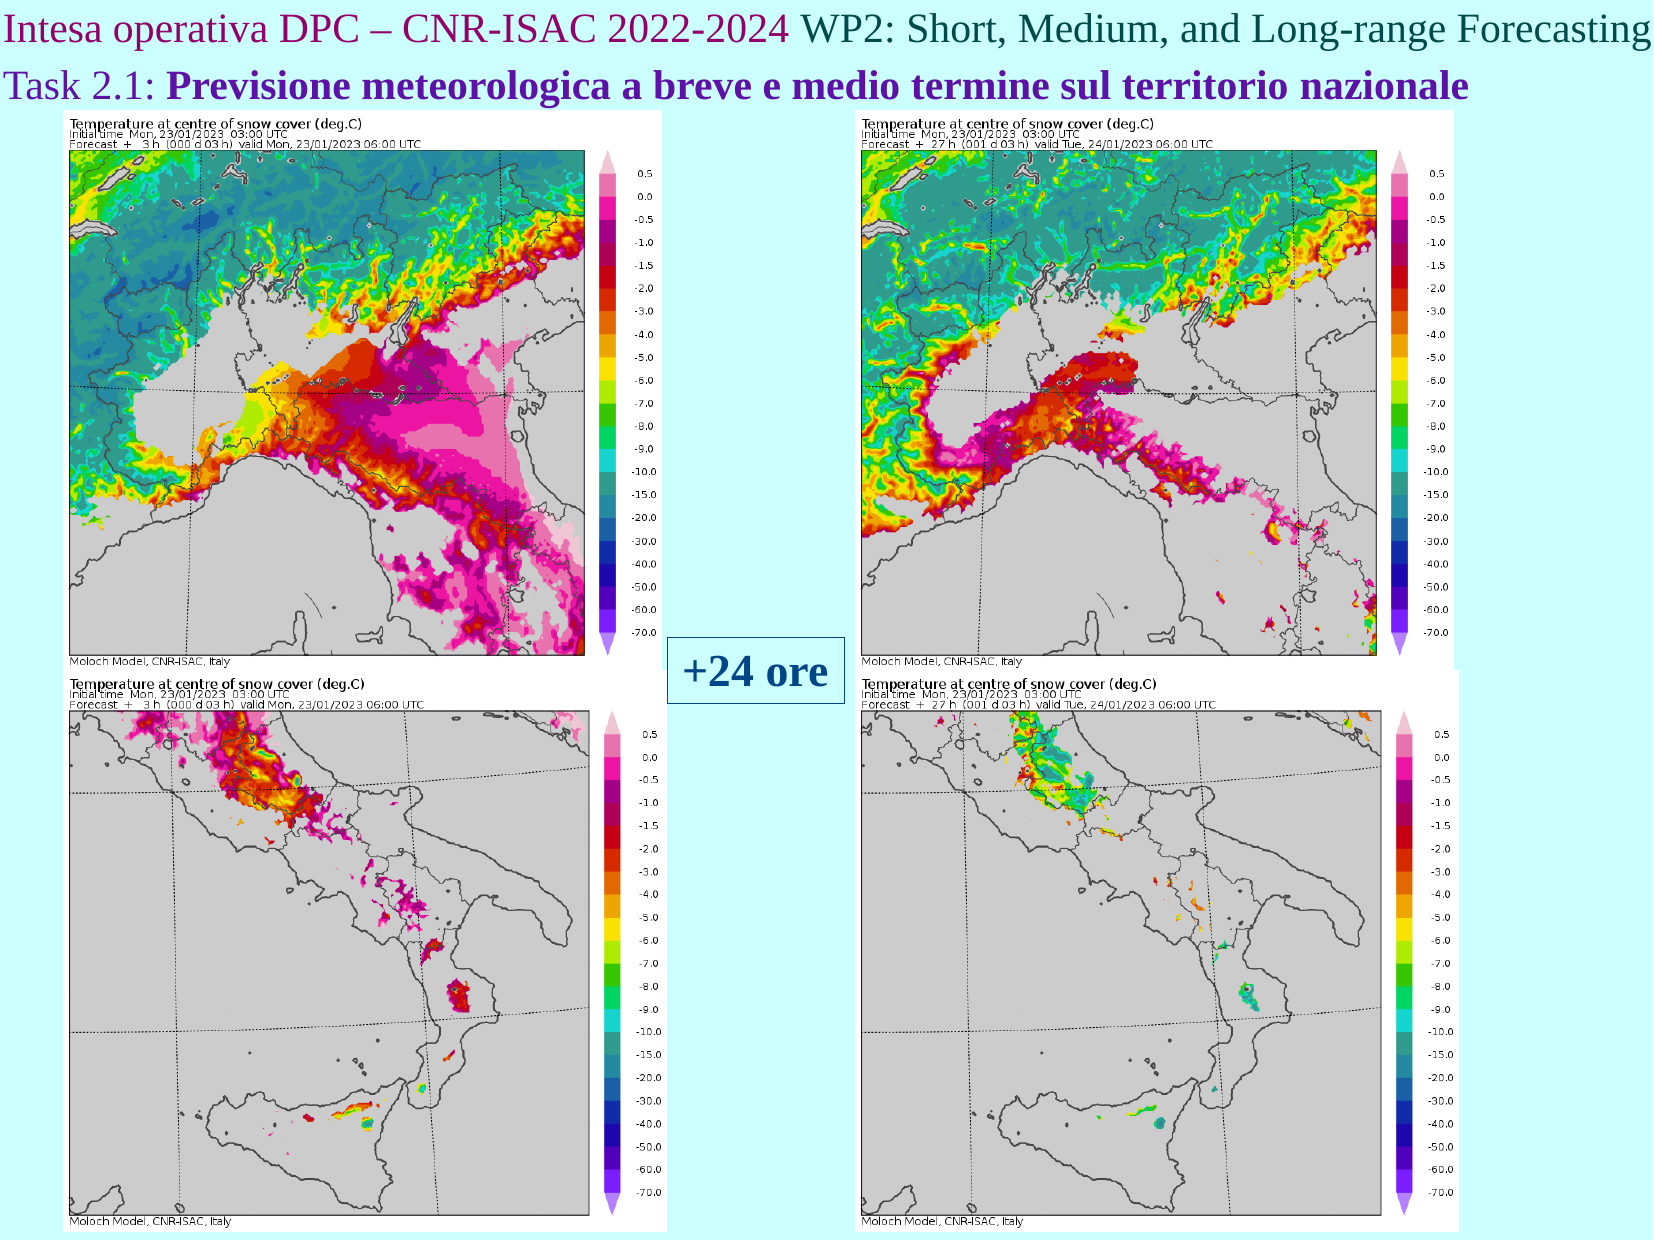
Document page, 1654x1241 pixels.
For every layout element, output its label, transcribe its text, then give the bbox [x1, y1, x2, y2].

picture [63, 110, 667, 1232]
text_box Intesa operativa DPC – CNR-ISAC 2022-2024 WP2: Short, Medium, and Long-range Forecasting Task 2.1: Previsione meteorologica a breve e medio termine sul territorio nazionale [0, 2, 1654, 148]
text_box +24 ore [667, 637, 845, 704]
picture [855, 110, 1459, 1232]
